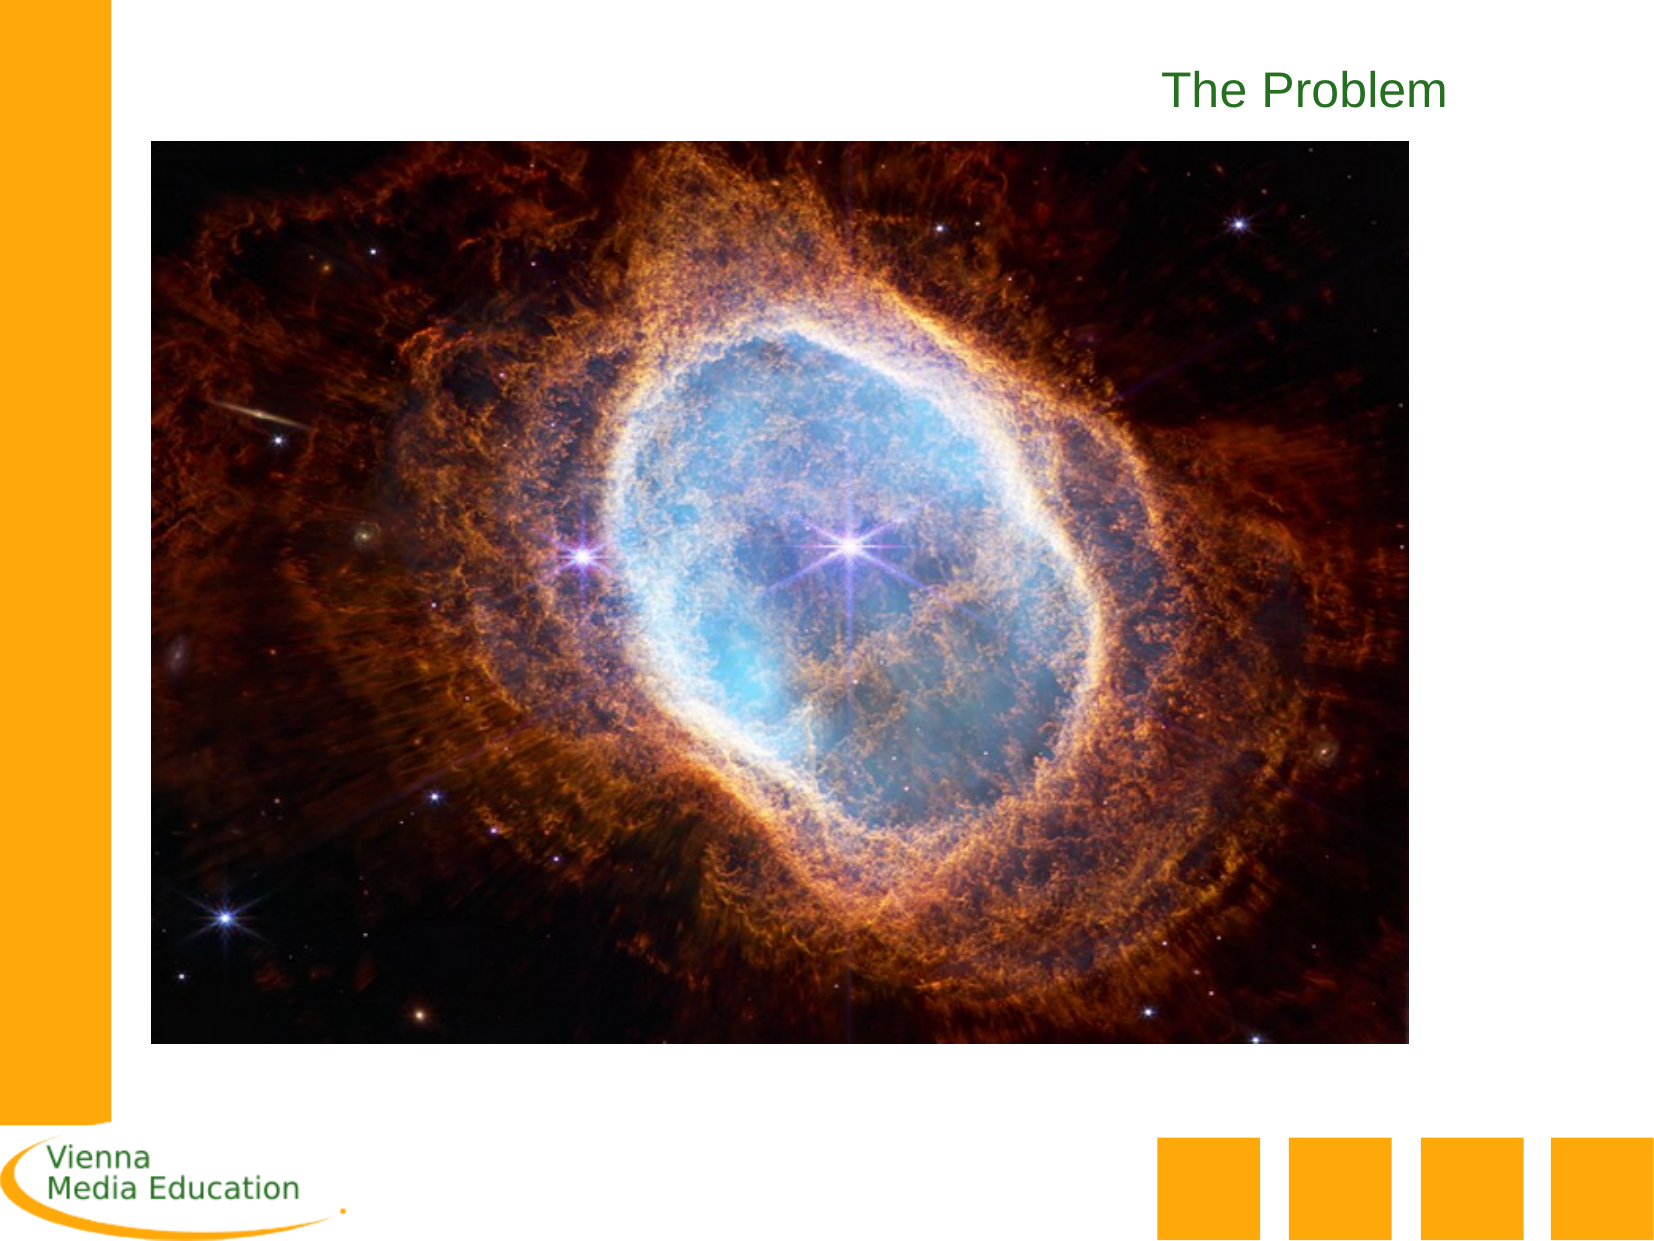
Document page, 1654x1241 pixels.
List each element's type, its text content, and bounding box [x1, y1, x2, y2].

picture [151, 141, 1409, 1044]
picture [0, 1114, 398, 1241]
text_box The Problem [1161, 61, 1555, 162]
